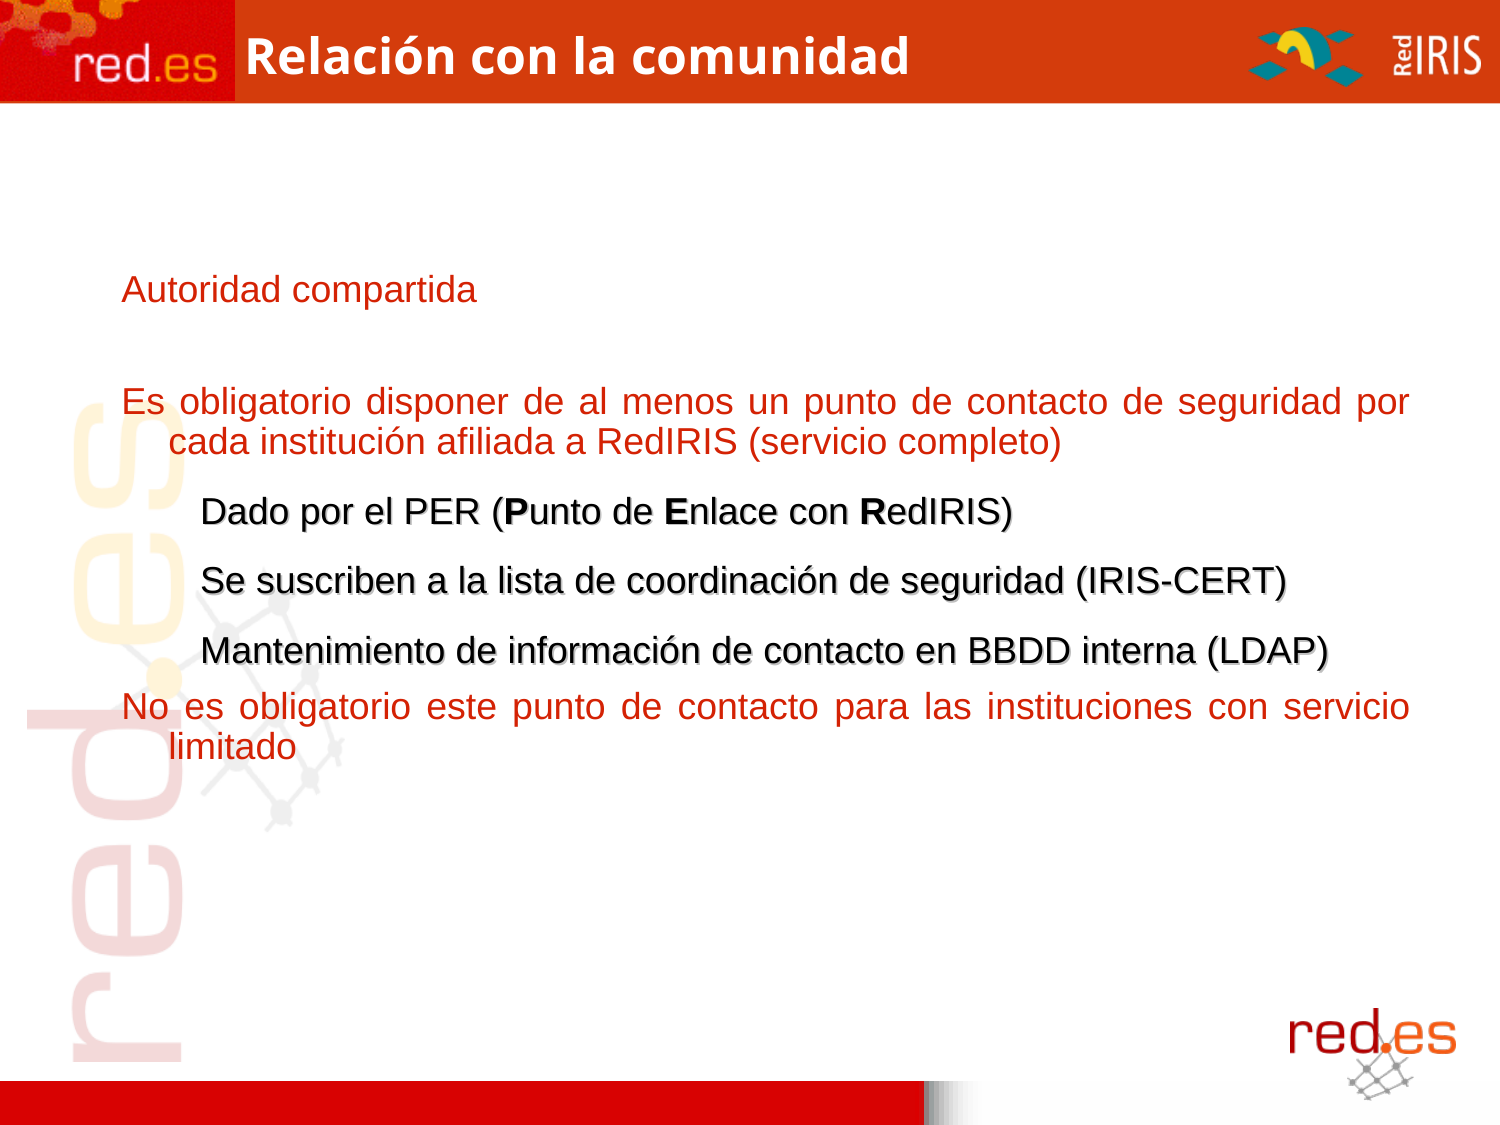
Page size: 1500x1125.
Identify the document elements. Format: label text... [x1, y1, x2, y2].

picture [0, 0, 235, 101]
text_box Autoridad compartida Es obligatorio disponer de al menos un punto de contacto de seguridad por cada institución afiliada a RedIRIS (servicio completo) Dado por el PER (Punto de Enlace con RedIRIS) Se suscriben a la lista de coordinación de seguridad (IRIS-CERT) Mantenimiento de información de contacto en BBDD interna (LDAP) No es obligatorio este punto de contacto para las instituciones con servicio limitado [75, 262, 1426, 1005]
picture [0, 1008, 1500, 1125]
picture [1412, 27, 1481, 87]
picture [27, 400, 345, 1062]
title Relación con la comunidad [244, 16, 1412, 97]
